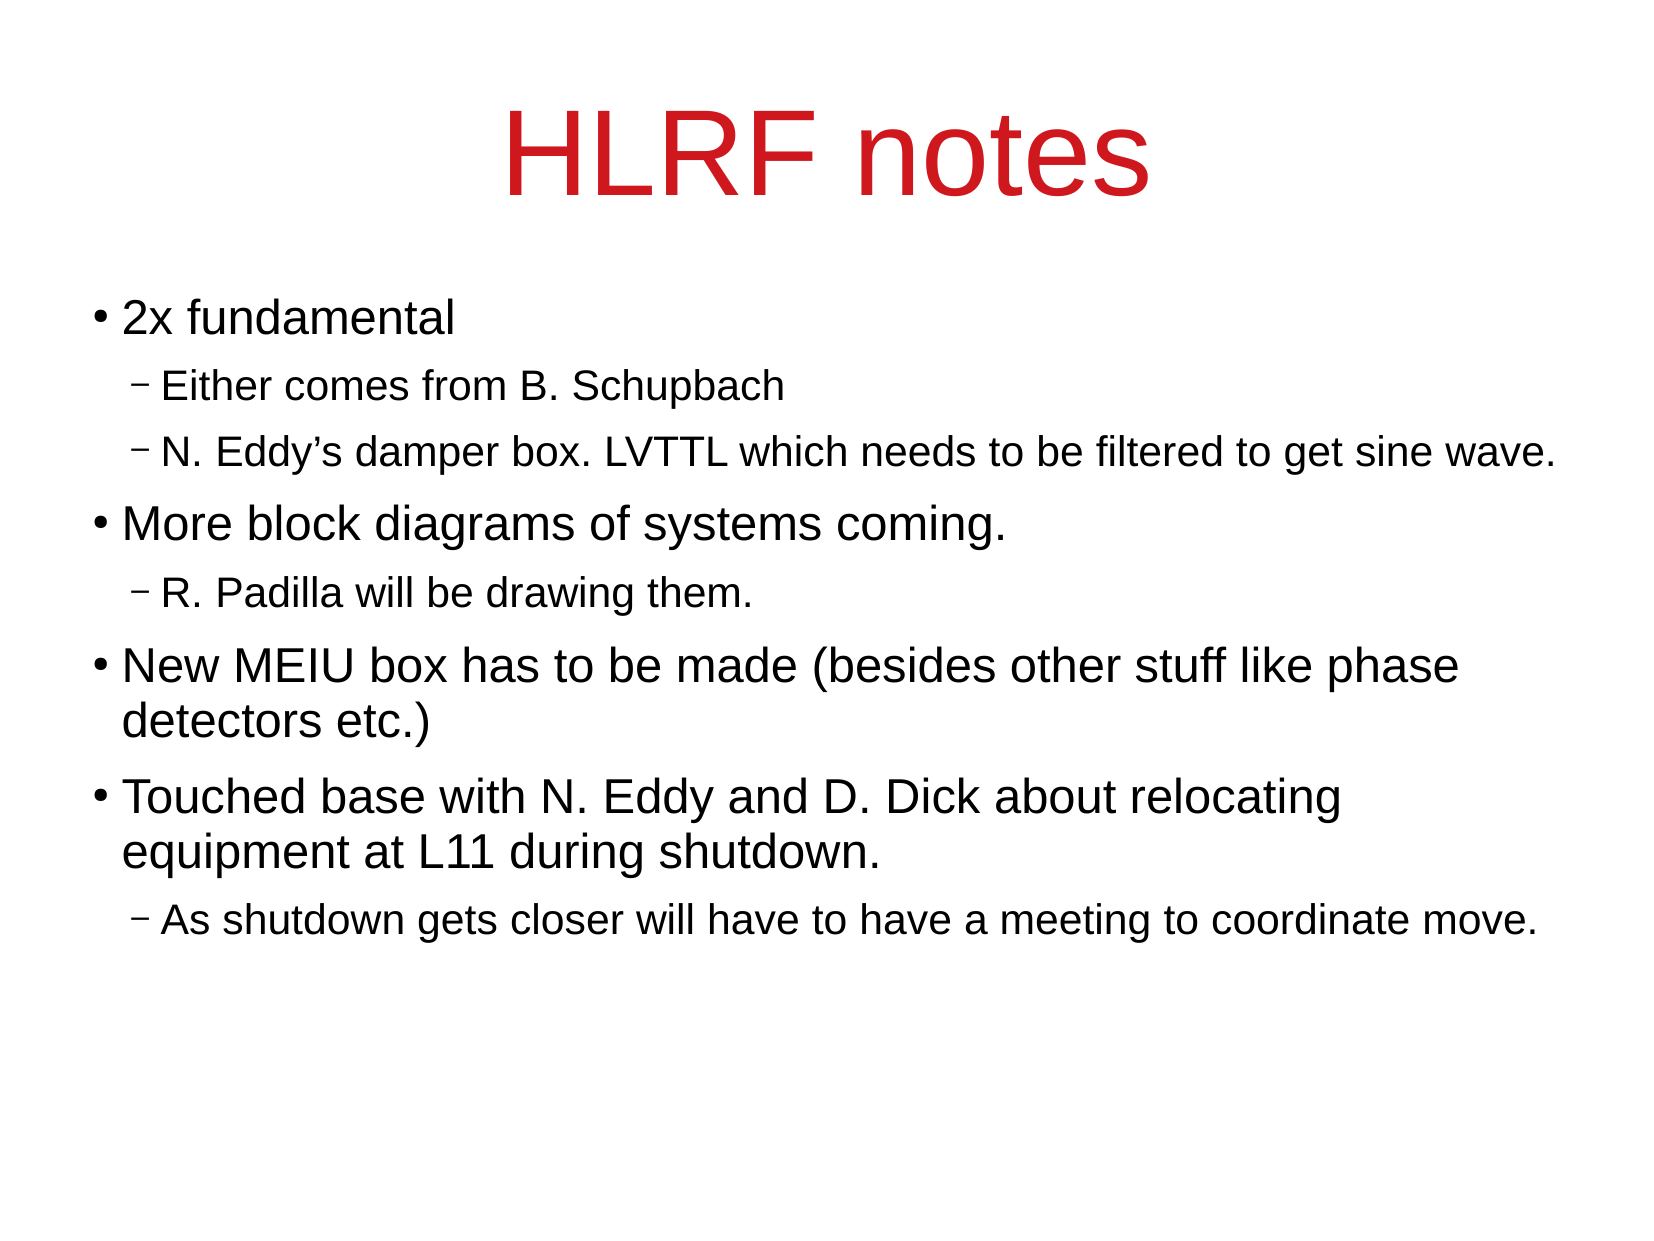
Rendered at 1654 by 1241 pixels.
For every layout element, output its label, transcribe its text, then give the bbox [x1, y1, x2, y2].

list 2x fundamental Either comes from B. Schupbach N. Eddy’s damper box. LVTTL which needs to be filtered to get sine wave. More block diagrams of systems coming. R. Padilla will be drawing them. New MEIU box has to be made (besides other stuff like phase detectors etc.) Touched base with N. Eddy and D. Dick about relocating equipment at L11 during shutdown. As shutdown gets closer will have to have a meeting to coordinate move. [82, 290, 1571, 1010]
title HLRF notes [82, 49, 1571, 257]
